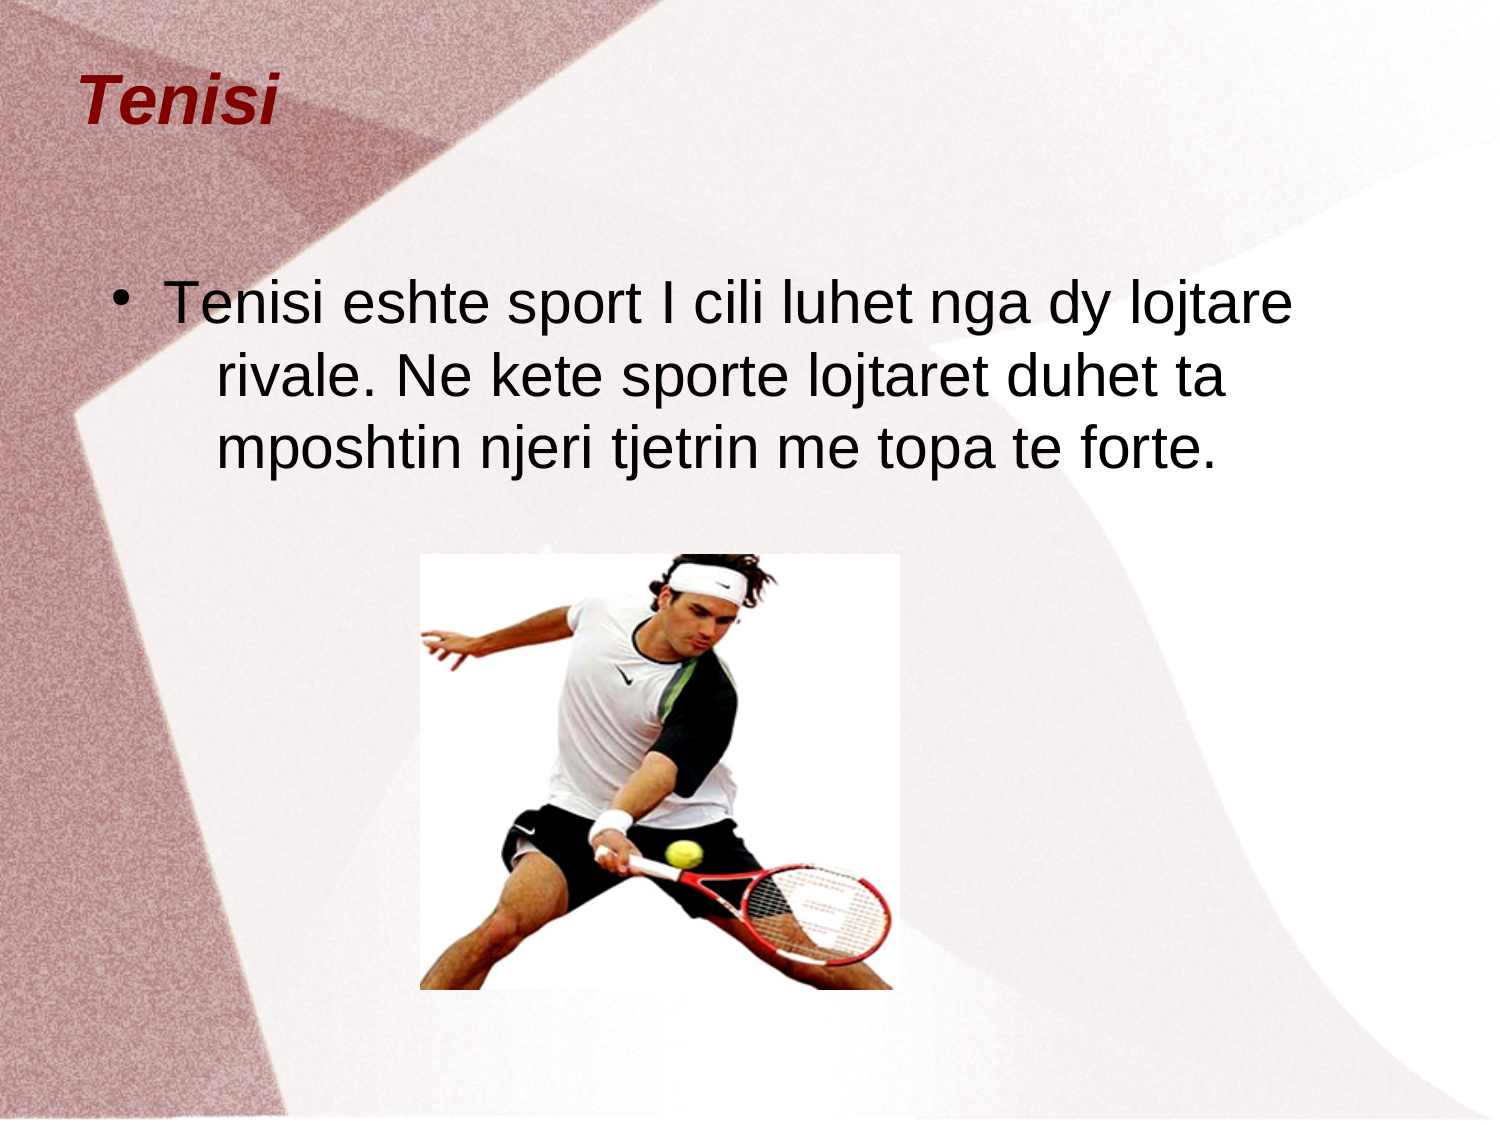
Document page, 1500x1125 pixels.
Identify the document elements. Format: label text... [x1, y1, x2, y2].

title Tenisi [75, 52, 1426, 225]
list Tenisi eshte sport I cili luhet nga dy lojtare rivale. Ne kete sporte lojtaret duhet ta mposhtin njeri tjetrin me topa te forte. [75, 262, 1426, 990]
picture [420, 554, 900, 991]
